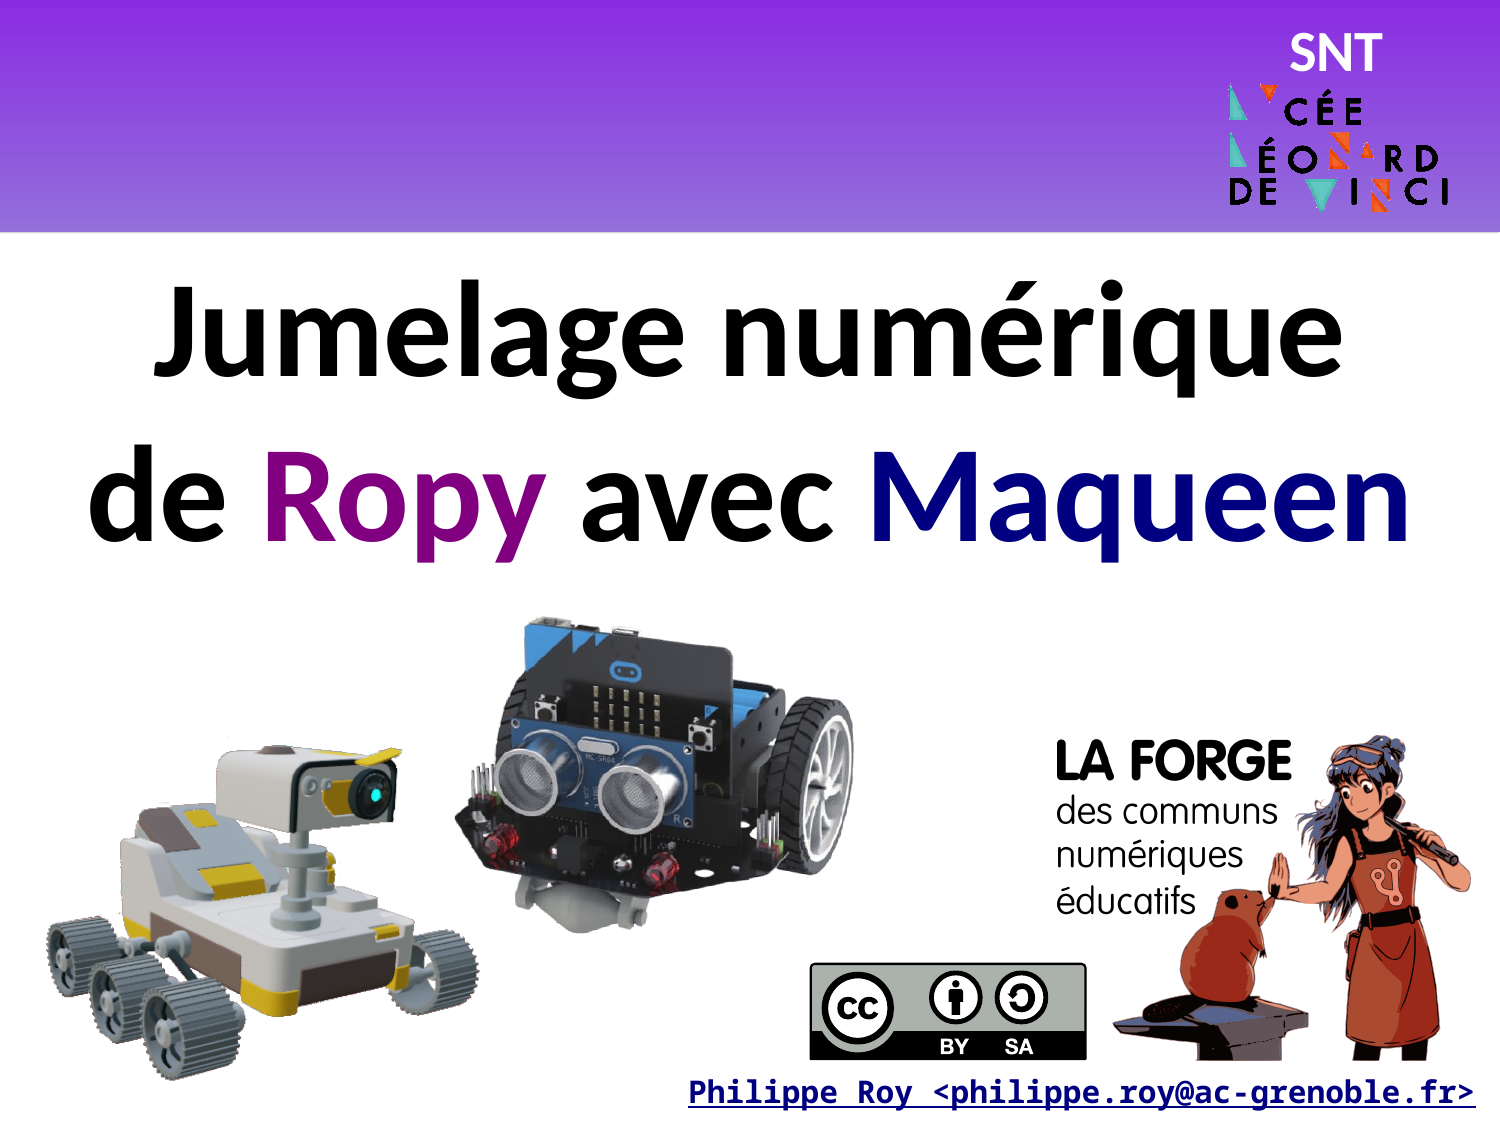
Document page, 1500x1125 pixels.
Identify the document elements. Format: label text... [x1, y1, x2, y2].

text_box [0, 0, 1500, 232]
subtitle Jumelage numérique de Ropy avec Maqueen [0, 232, 1500, 548]
picture [1224, 78, 1450, 215]
picture [34, 608, 879, 1097]
text_box Philippe Roy <philippe.roy@ac-grenoble.fr> [356, 1068, 1491, 1115]
picture [809, 735, 1471, 1061]
text_box SNT [1226, 6, 1447, 78]
